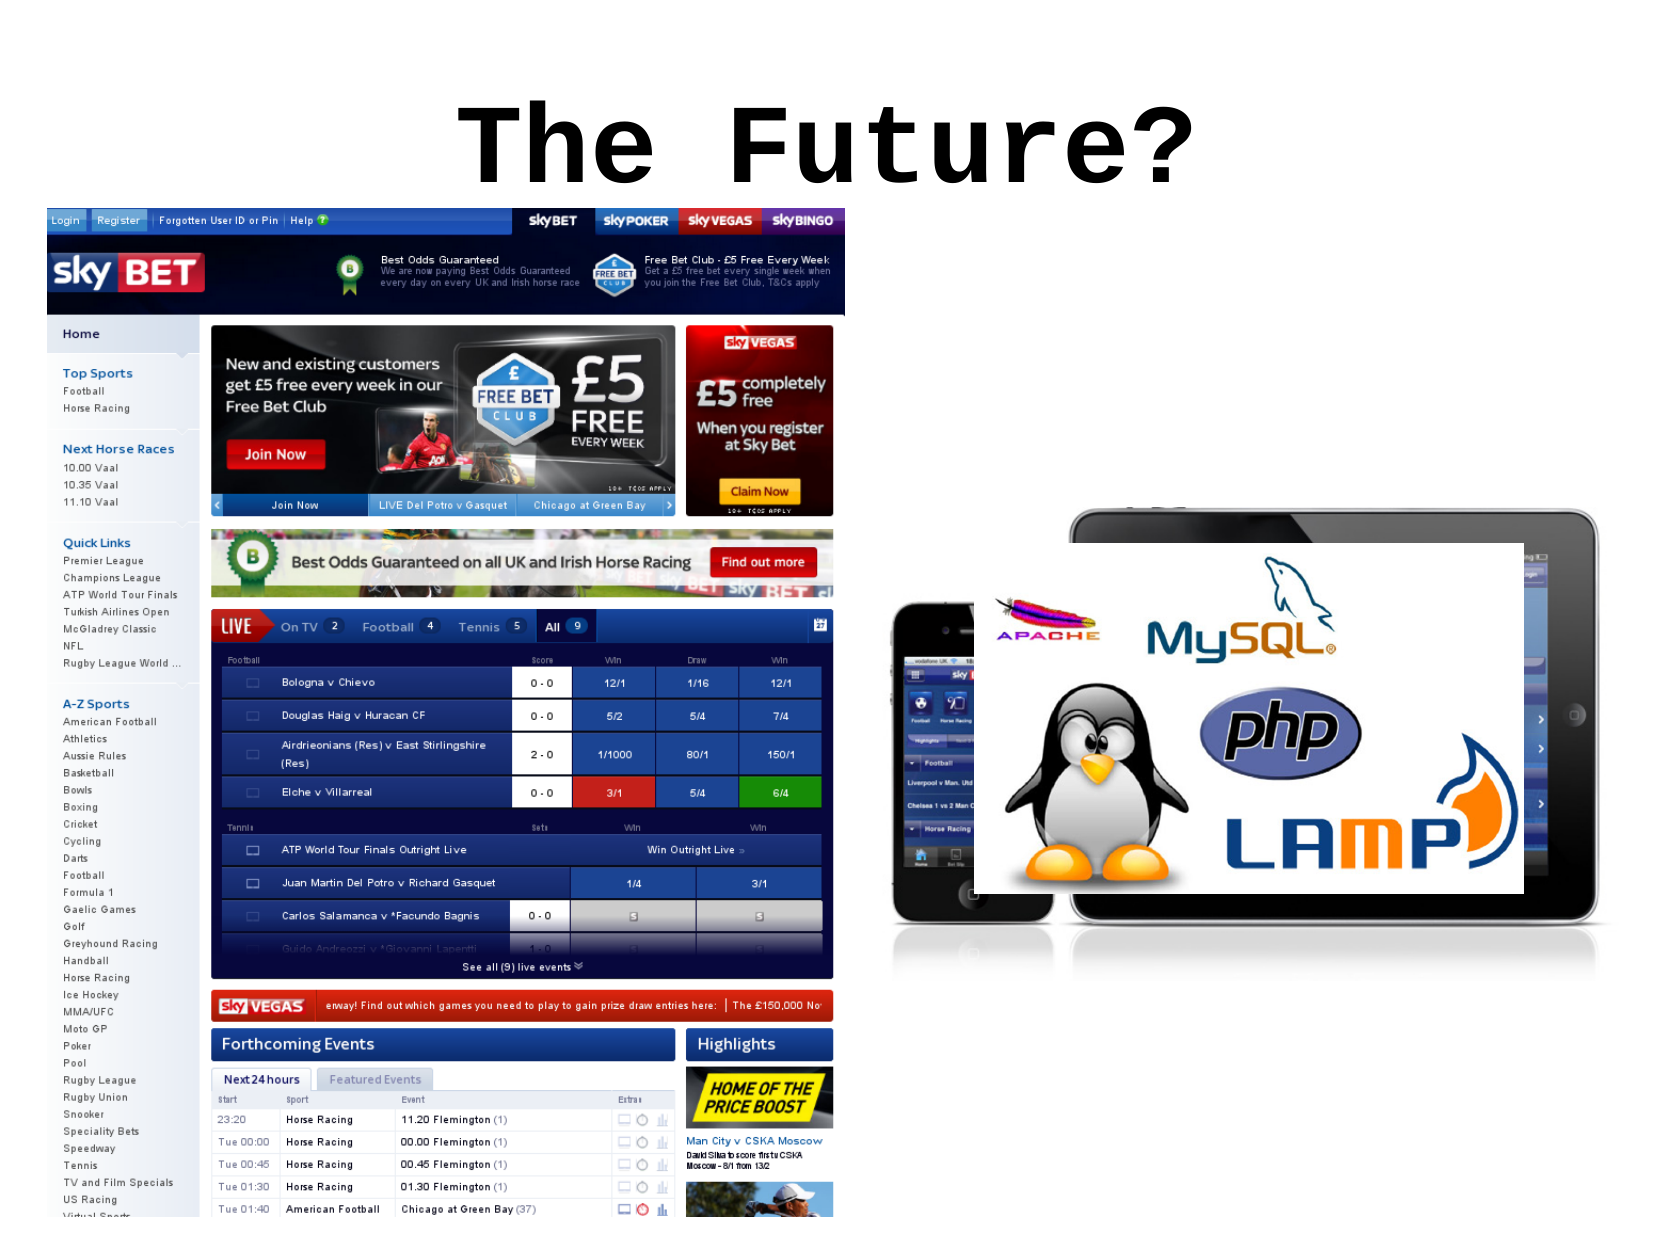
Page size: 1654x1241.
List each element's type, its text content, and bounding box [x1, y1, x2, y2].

title The Future? [82, 49, 1571, 257]
picture [47, 208, 1654, 1217]
